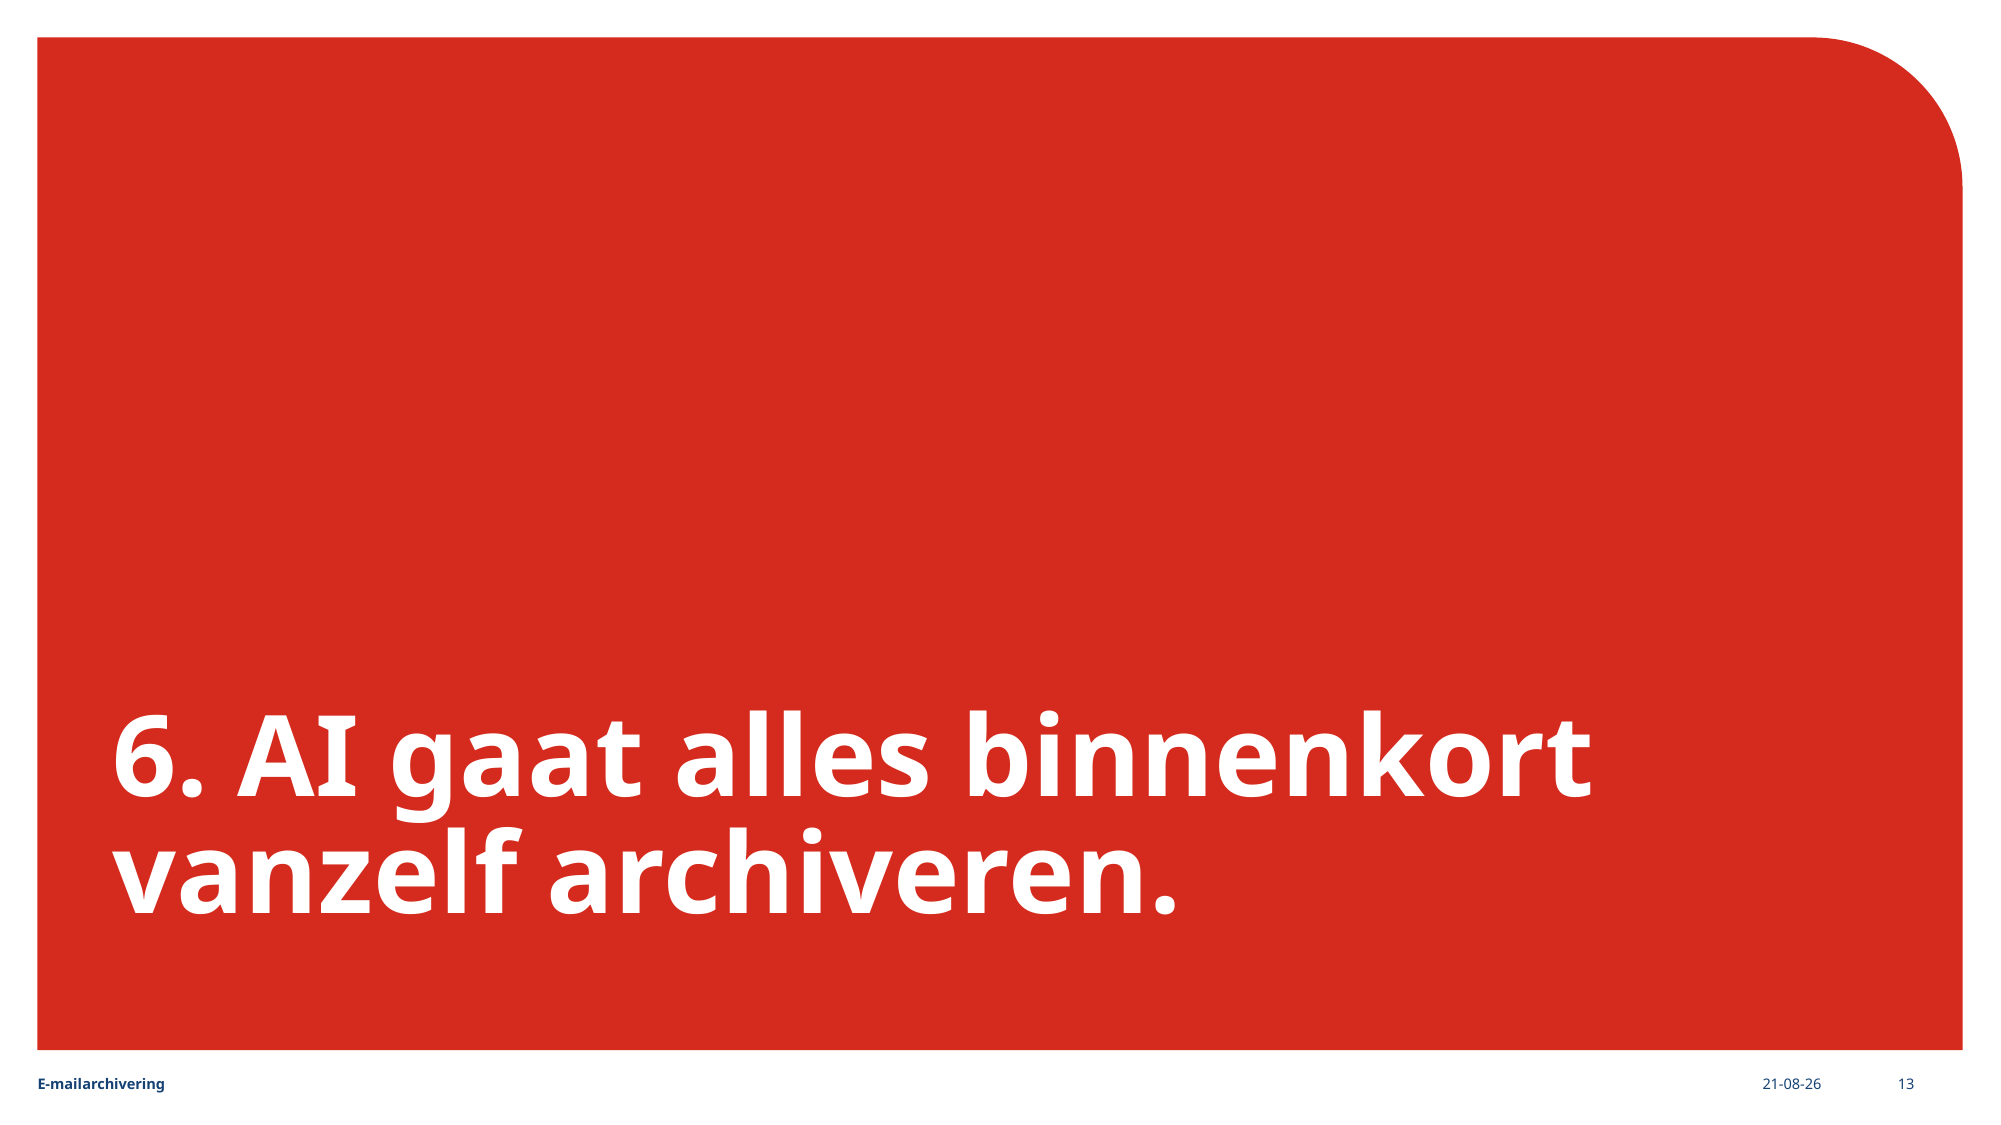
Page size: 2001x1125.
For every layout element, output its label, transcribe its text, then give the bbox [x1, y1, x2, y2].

text_box 17 maart 2026 [1762, 1074, 1888, 1117]
title 6. AI gaat alles binnenkort vanzelf archiveren. [112, 702, 1888, 947]
text_box 13 [1897, 1074, 1963, 1117]
